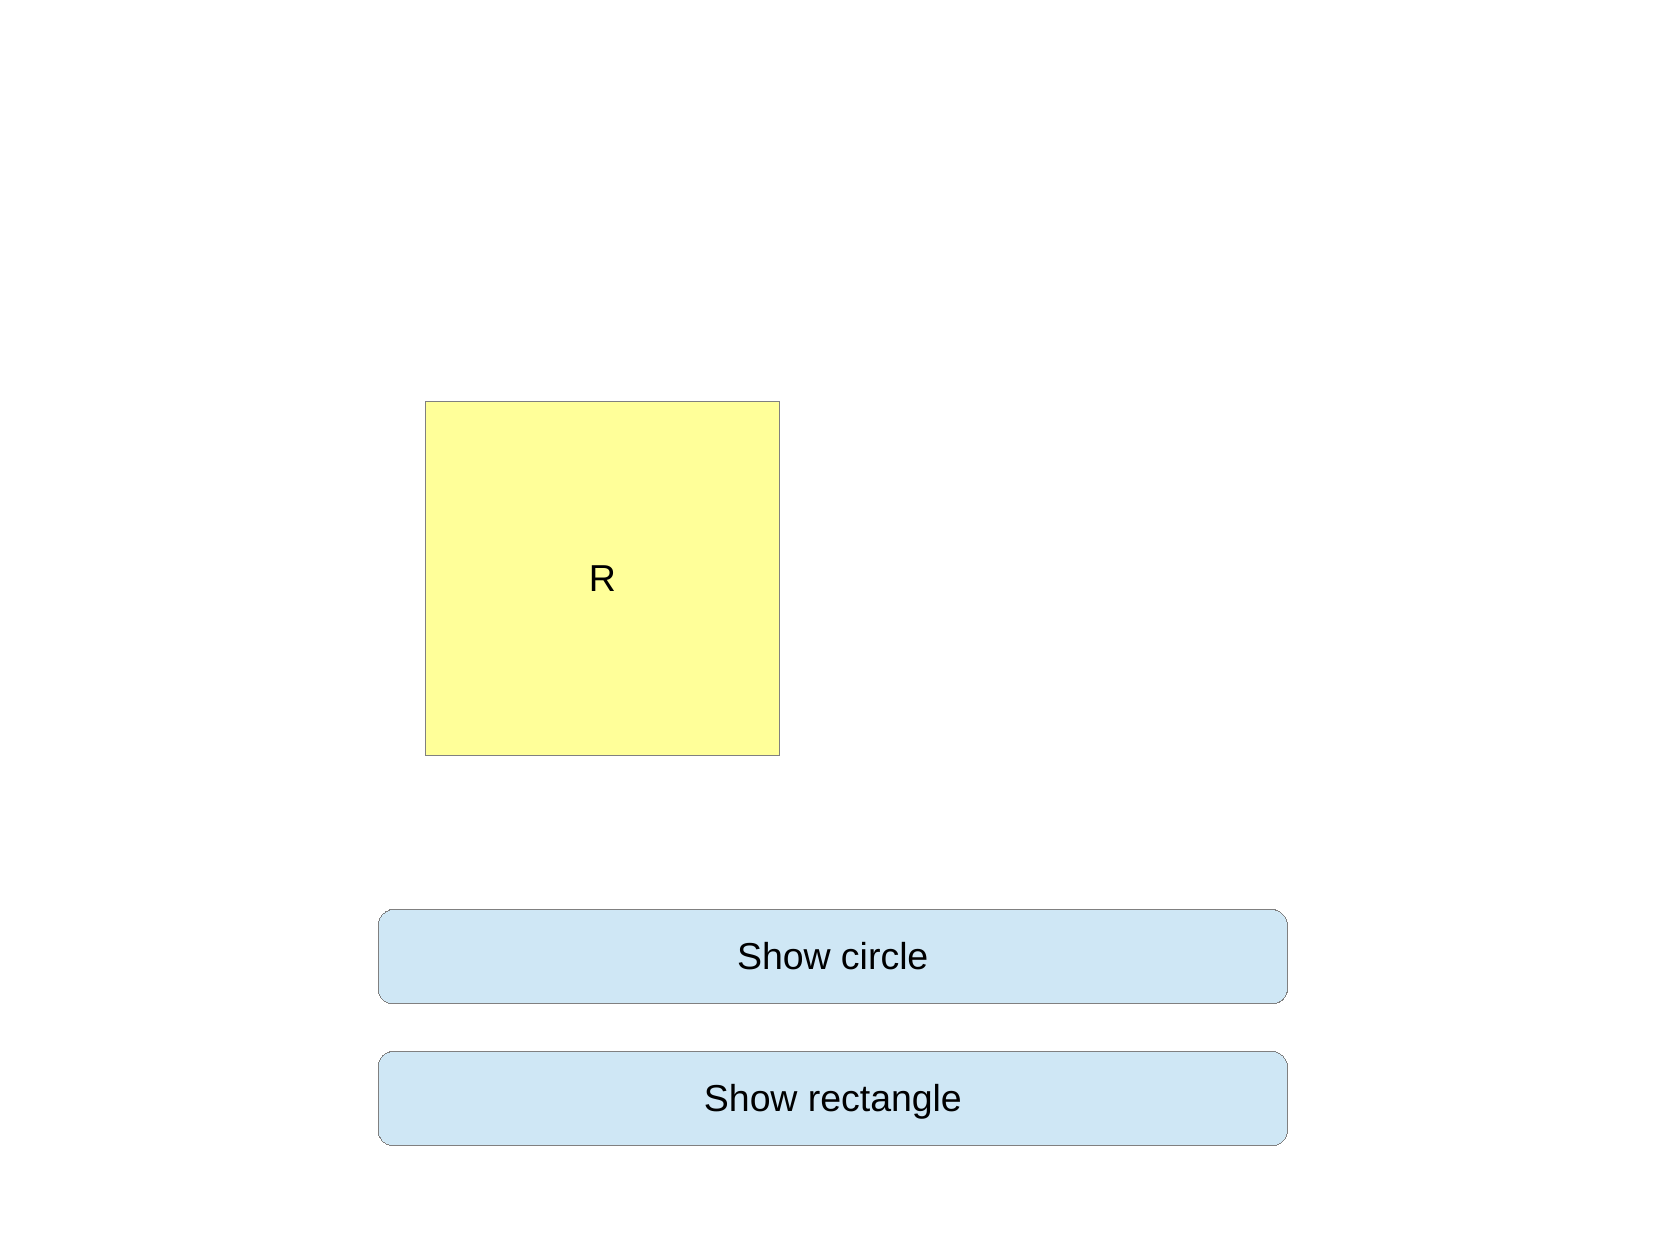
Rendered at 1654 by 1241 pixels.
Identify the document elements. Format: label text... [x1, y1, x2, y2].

text_box R [425, 401, 780, 756]
